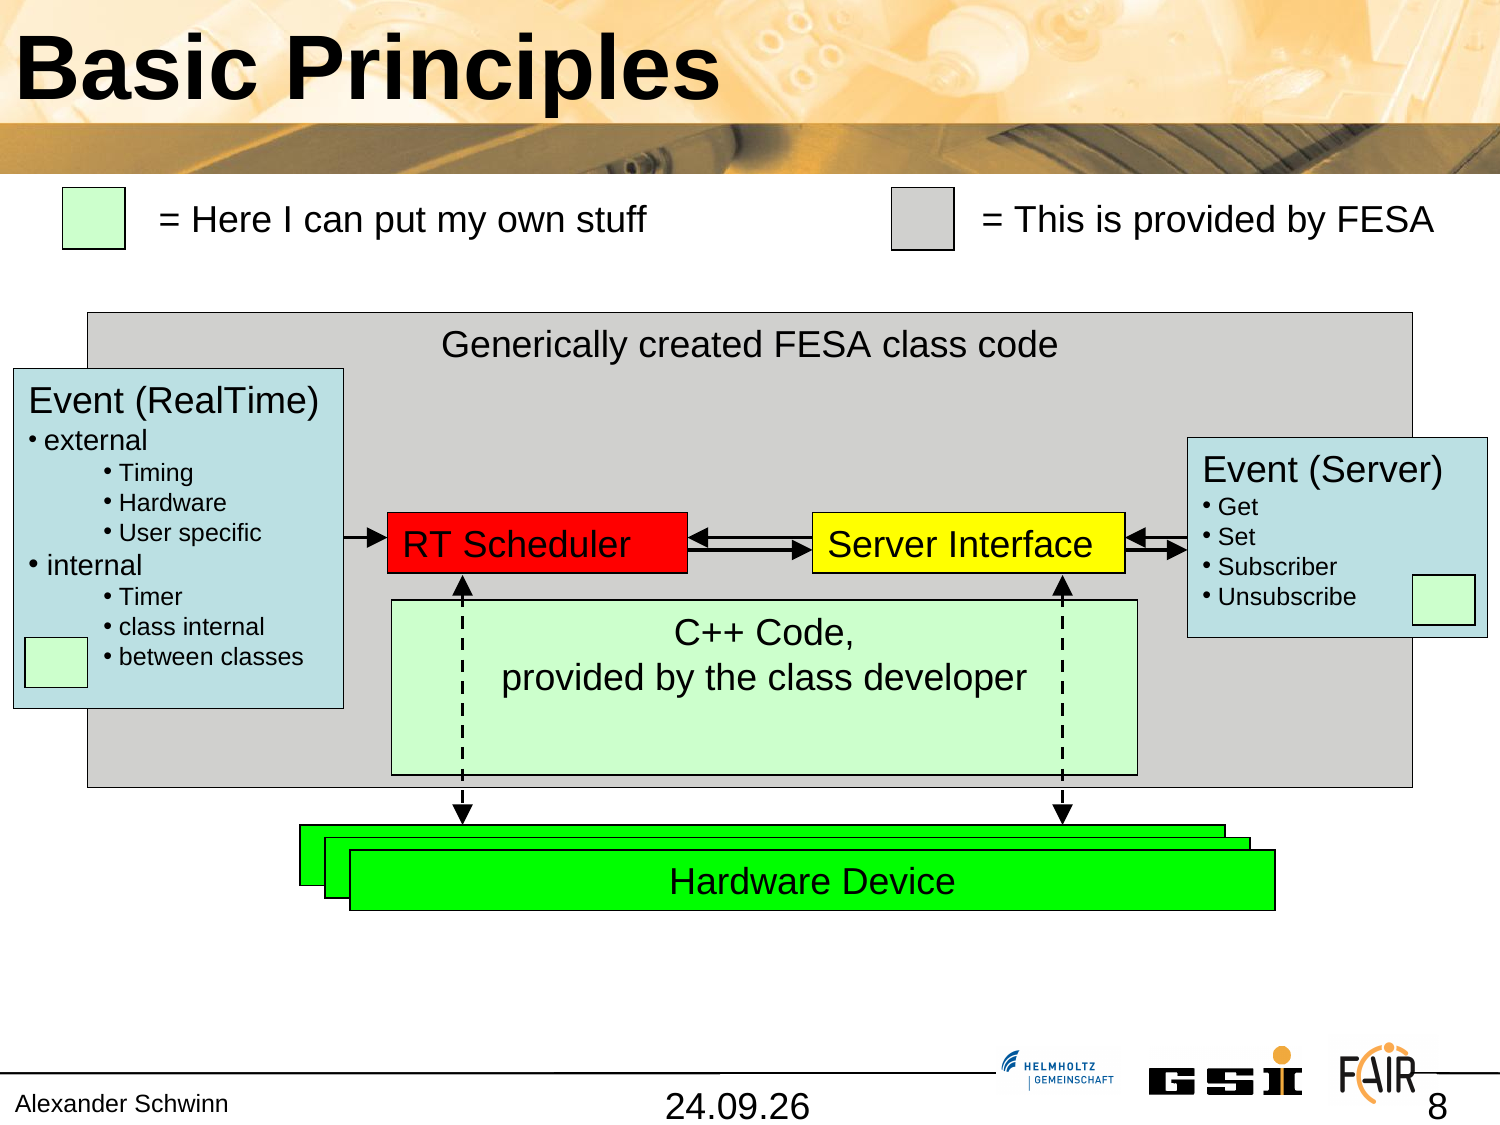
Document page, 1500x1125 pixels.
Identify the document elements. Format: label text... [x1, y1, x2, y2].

text_box [891, 187, 955, 251]
picture [0, 126, 1500, 175]
text_box [1412, 575, 1476, 626]
picture [1328, 1034, 1439, 1106]
text_box Generically created FESA class code [87, 539, 1413, 788]
text_box Event (RealTime) external Timing Hardware User specific internal Timer class internal between classes [13, 368, 344, 709]
picture [996, 1046, 1121, 1095]
text_box Hardware Device [299, 824, 1225, 886]
text_box [62, 187, 126, 250]
text_box = Here I can put my own stuff [143, 187, 663, 248]
text_box C++ Code, provided by the class developer [391, 599, 1138, 775]
text_box Event (Server) Get Set Subscriber Unsubscribe [1187, 437, 1488, 638]
text_box [24, 637, 88, 688]
text_box Generically created FESA class code [87, 312, 1413, 536]
picture [1149, 1046, 1302, 1095]
text_box Hardware Device [349, 849, 1276, 911]
text_box Server Interface [812, 512, 1126, 573]
picture [1433, 1095, 1439, 1104]
text_box Hardware Device [324, 837, 1251, 898]
text_box Generically created FESA class code [709, 539, 791, 548]
text_box RT Scheduler [387, 512, 688, 573]
title Basic Principles [0, 0, 1500, 126]
text_box = This is provided by FESA [966, 187, 1450, 248]
